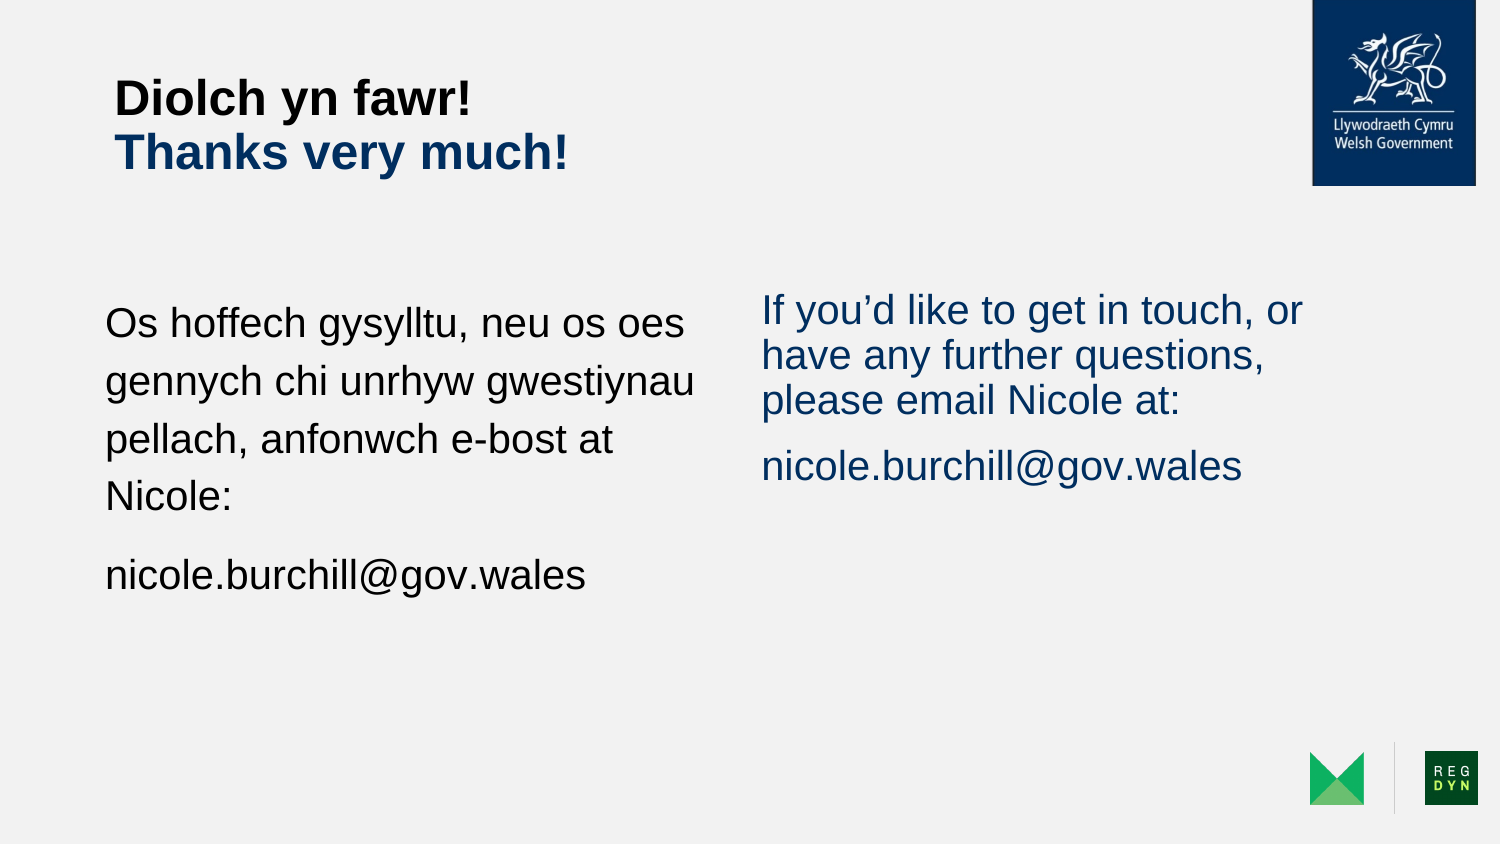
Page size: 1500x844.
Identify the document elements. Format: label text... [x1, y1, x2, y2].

title Diolch yn fawr! Thanks very much! [103, 44, 1397, 209]
picture [1425, 751, 1478, 805]
list Os hoffech gysylltu, neu os oes gennych chi unrhyw gwestiynau pellach, anfonwch e-bost at Nicole: nicole.burchill@gov.wales [93, 283, 732, 678]
picture [1310, 752, 1364, 805]
list If you’d like to get in touch, or have any further questions, please email Nicole at: nicole.burchill@gov.wales [750, 283, 1388, 678]
